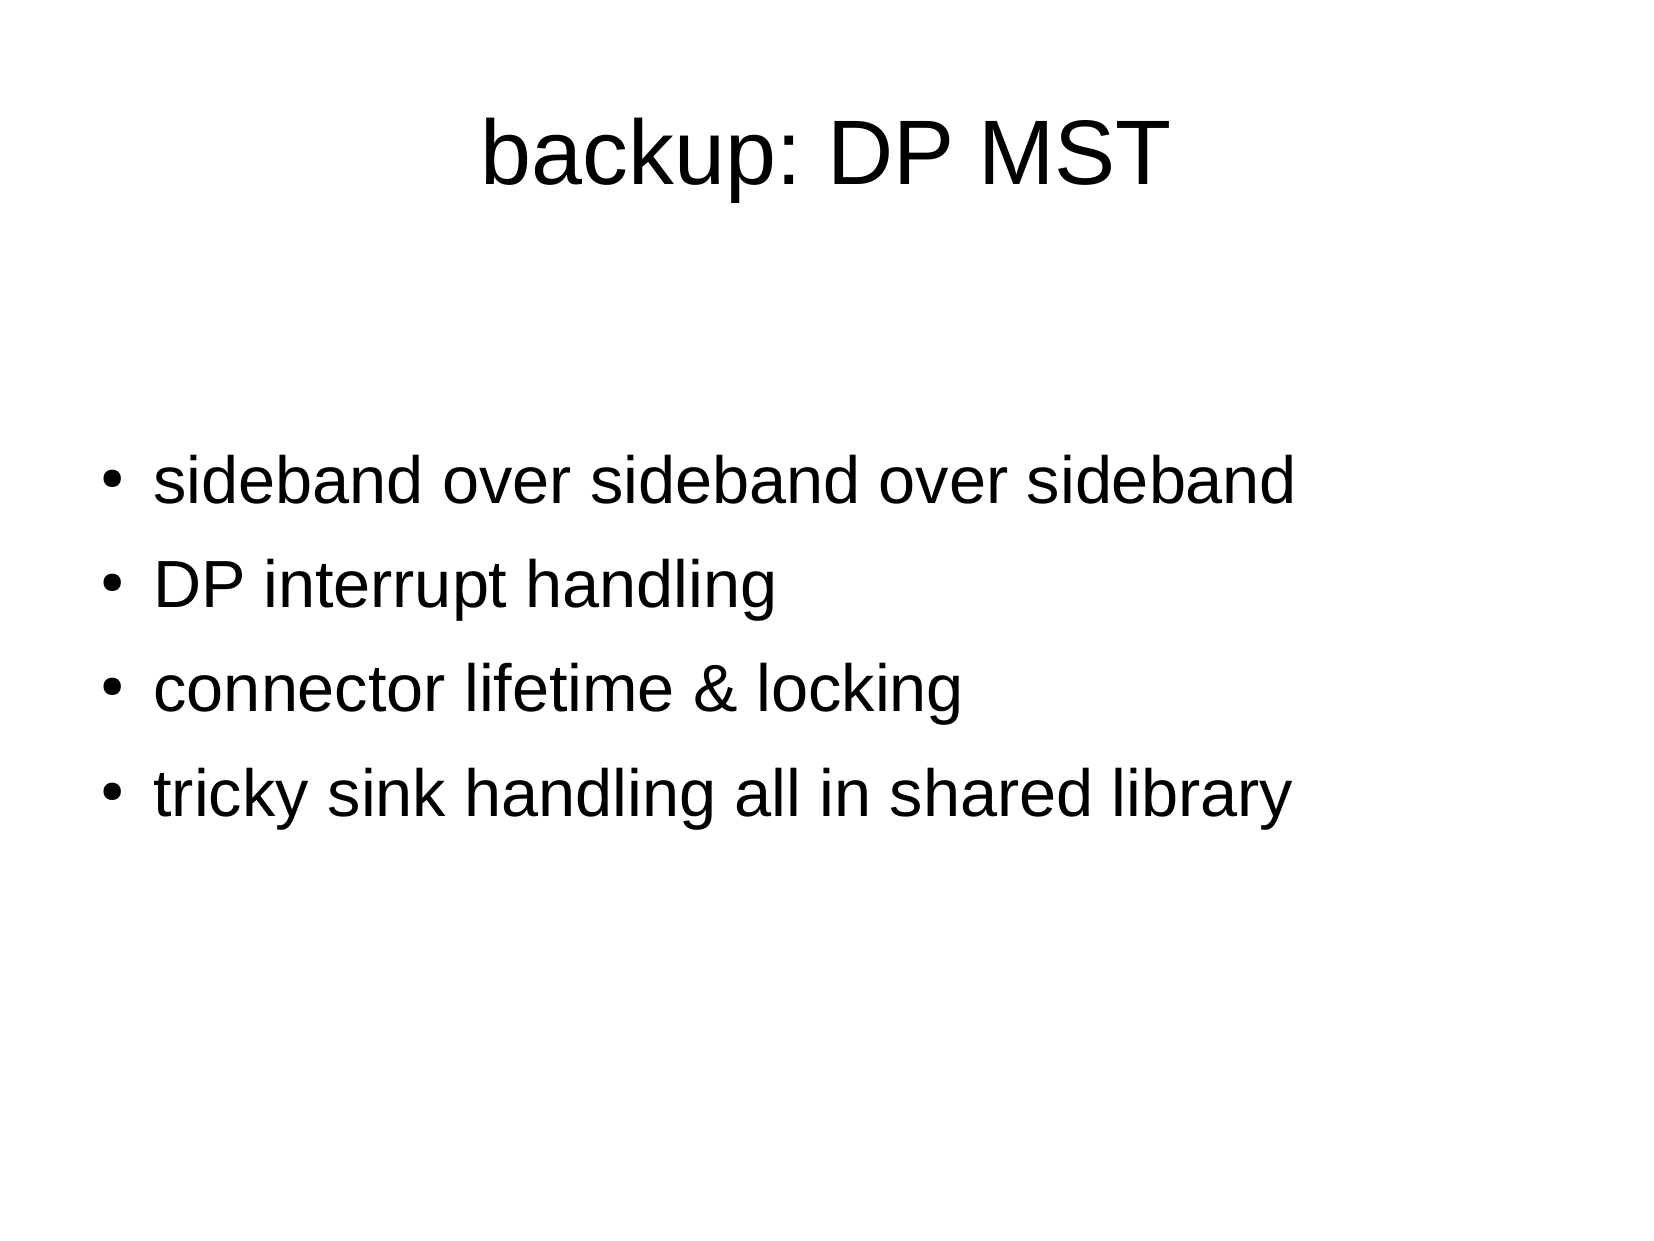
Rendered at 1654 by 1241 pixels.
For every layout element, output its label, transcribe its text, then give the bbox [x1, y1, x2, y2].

list sideband over sideband over sideband DP interrupt handling connector lifetime & locking tricky sink handling all in shared library [82, 442, 1571, 1032]
title backup: DP MST [82, 49, 1571, 257]
